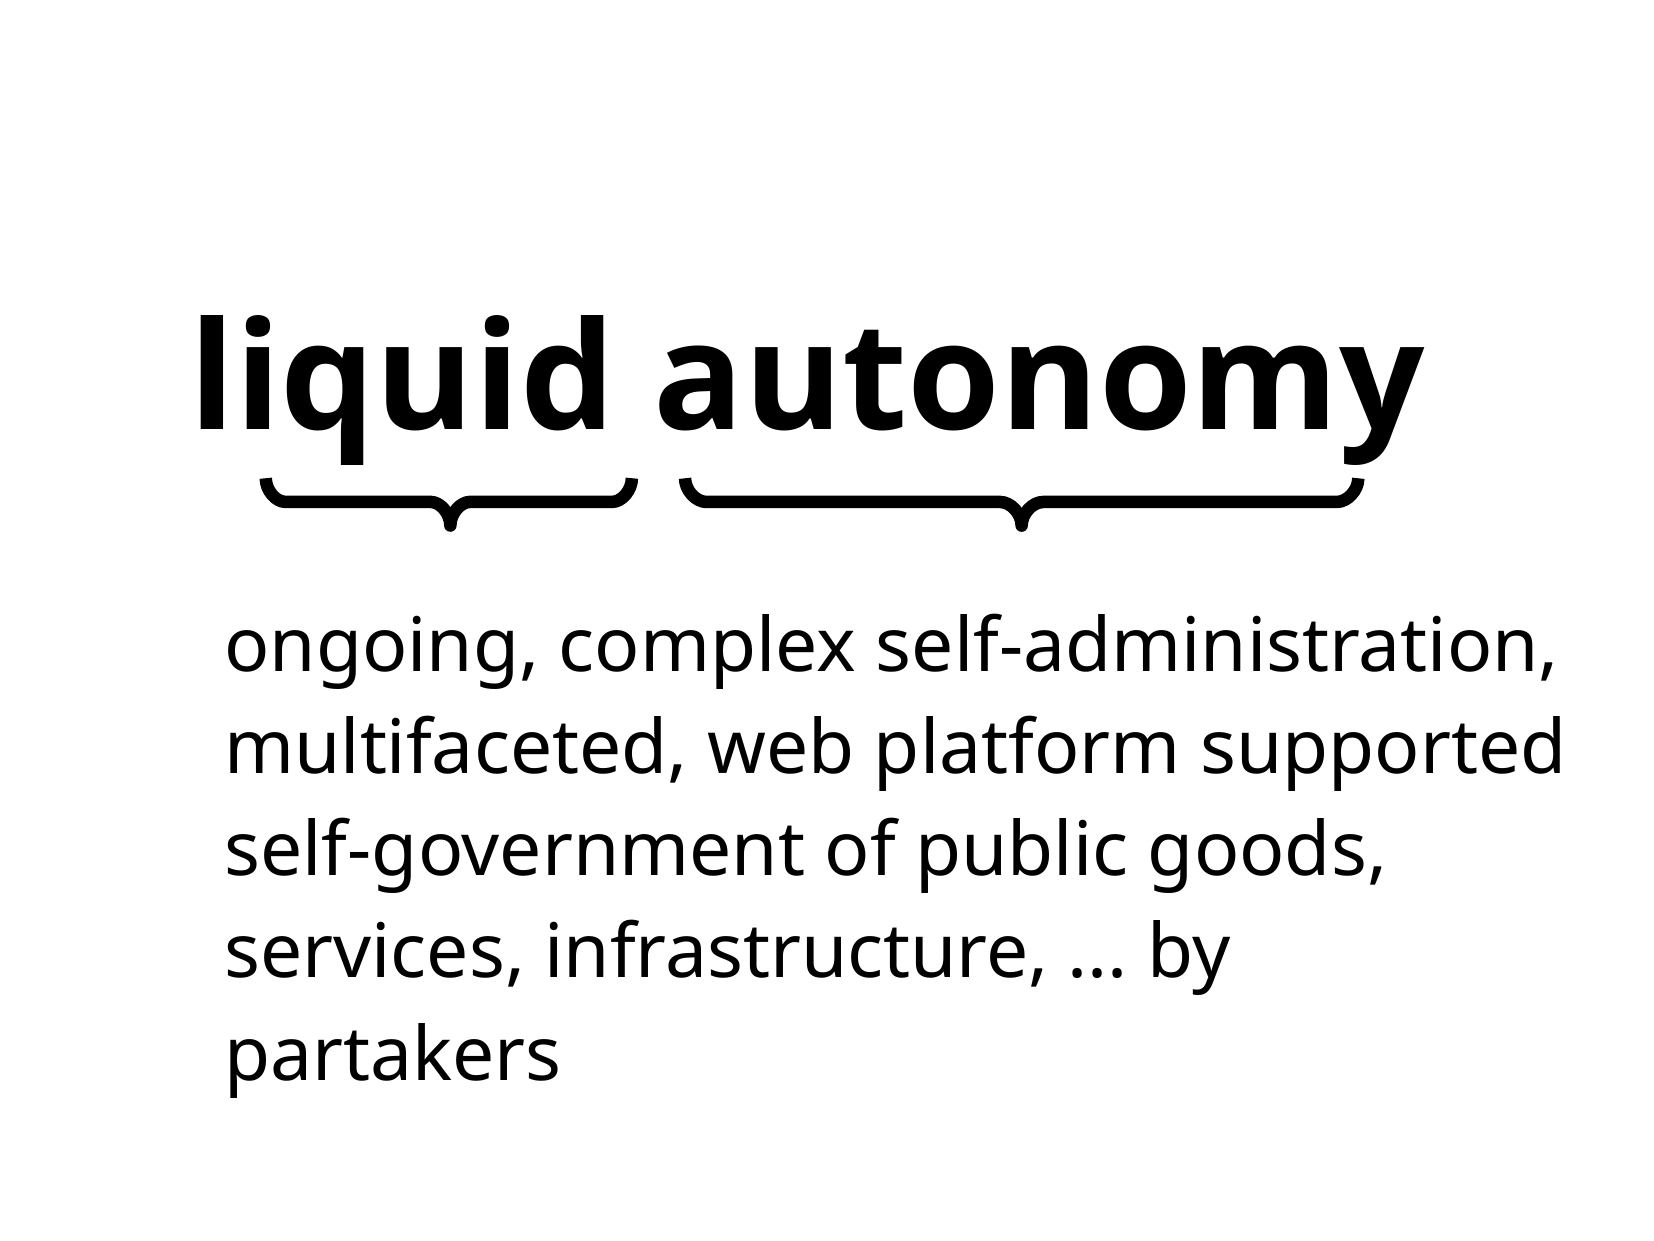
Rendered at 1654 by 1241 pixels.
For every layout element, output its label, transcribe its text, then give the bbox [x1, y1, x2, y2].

list ongoing, complex self-administration, multifaceted, web platform supported self-government of public goods, services, infrastructure, ... by partakers [224, 476, 1583, 1136]
title liquid autonomy [82, 267, 1571, 475]
